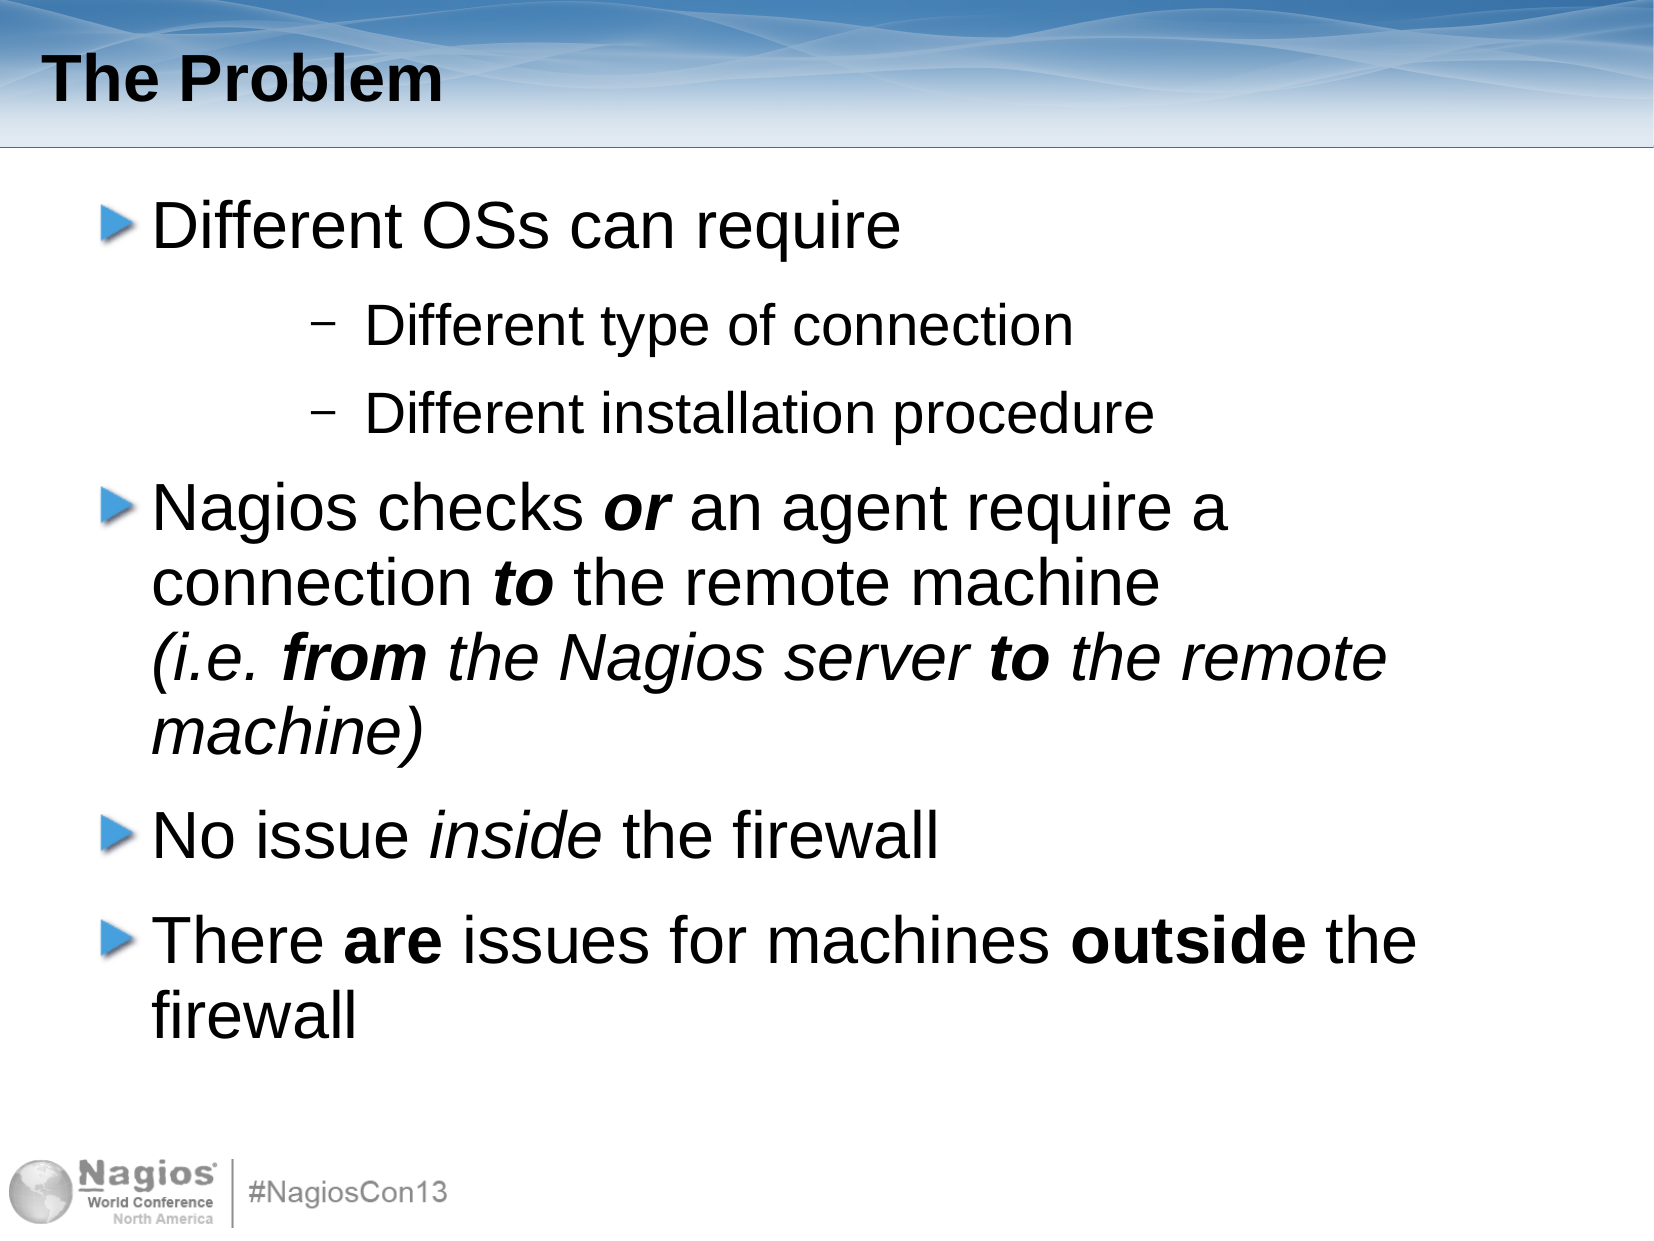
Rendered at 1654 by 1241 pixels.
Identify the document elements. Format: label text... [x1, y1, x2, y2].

picture [0, 0, 1654, 147]
list Different OSs can require Different type of connection Different installation procedure Nagios checks or an agent require a connection to the remote machine (i.e. from the Nagios server to the remote machine) No issue inside the firewall There are issues for machines outside the firewall [80, 188, 1569, 1053]
picture [9, 1159, 453, 1228]
title The Problem [41, 29, 1248, 127]
